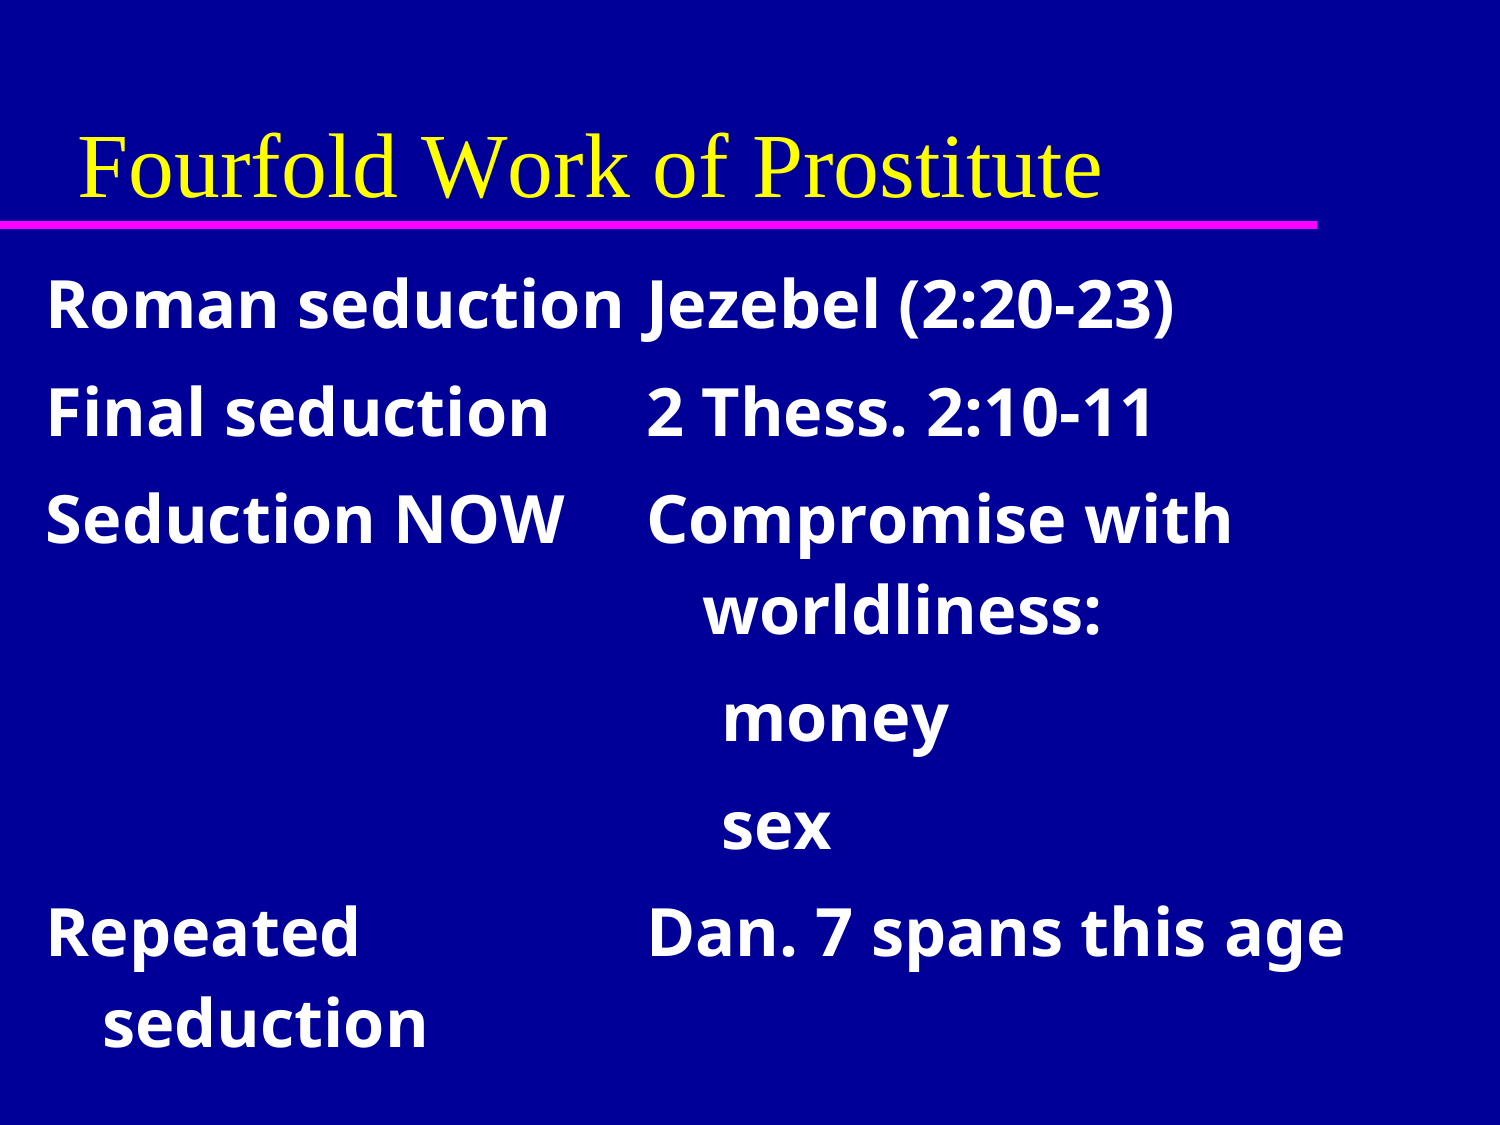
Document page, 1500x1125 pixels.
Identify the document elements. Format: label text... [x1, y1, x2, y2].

list Jezebel (2:20-23) 2 Thess. 2:10-11 Compromise with worldliness: money sex Dan. 7 spans this age [631, 249, 1460, 1101]
list Roman seduction Final seduction Seduction NOW Repeated seduction [30, 249, 663, 977]
title Fourfold Work of Prostitute [62, 43, 1500, 225]
